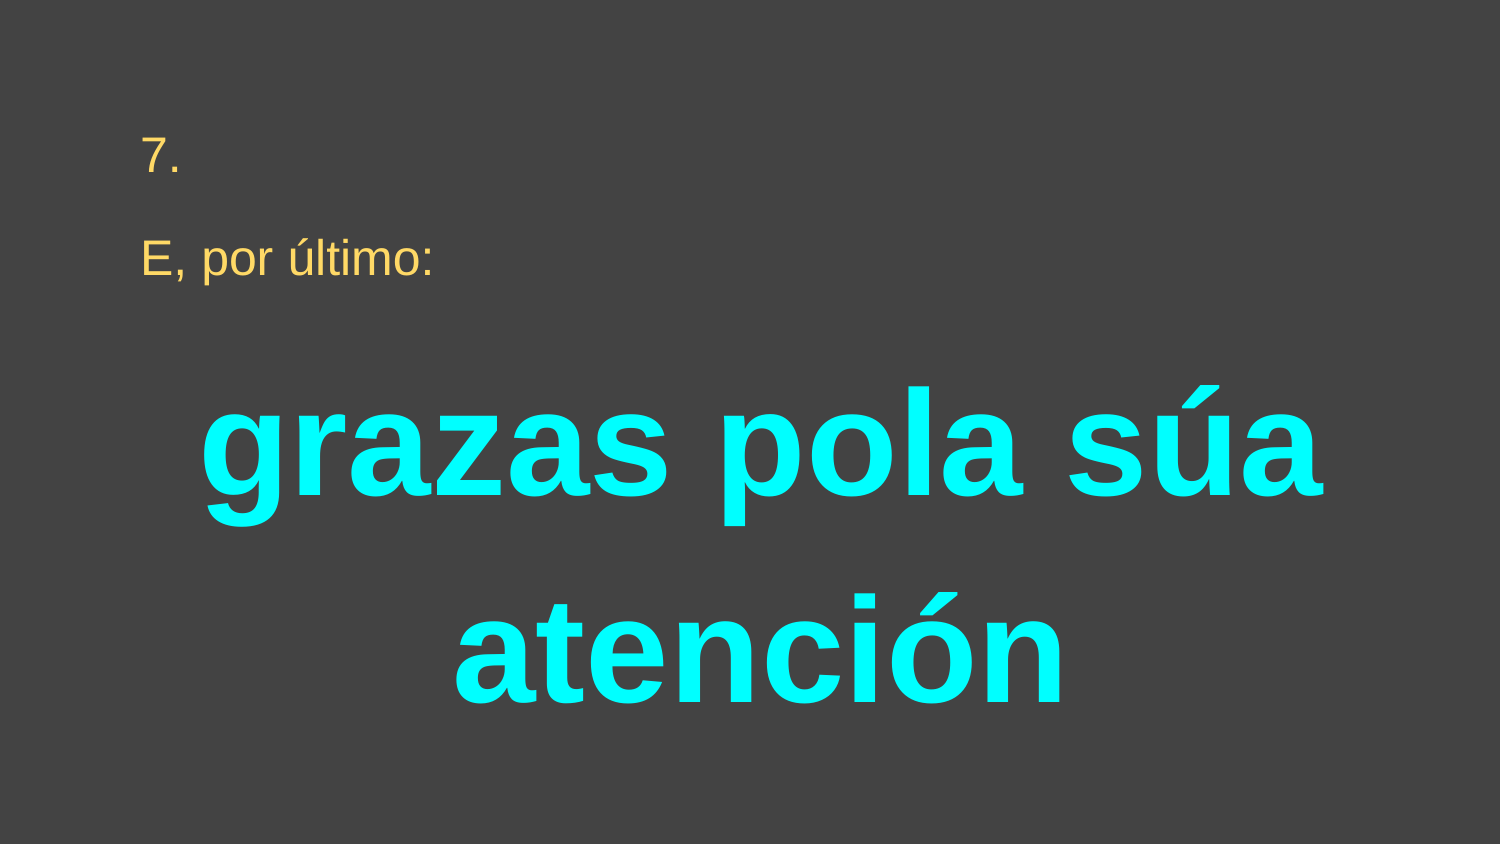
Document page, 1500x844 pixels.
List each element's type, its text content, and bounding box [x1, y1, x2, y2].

text_box 7. E, por último: grazas pola súa atención [125, 0, 1398, 754]
